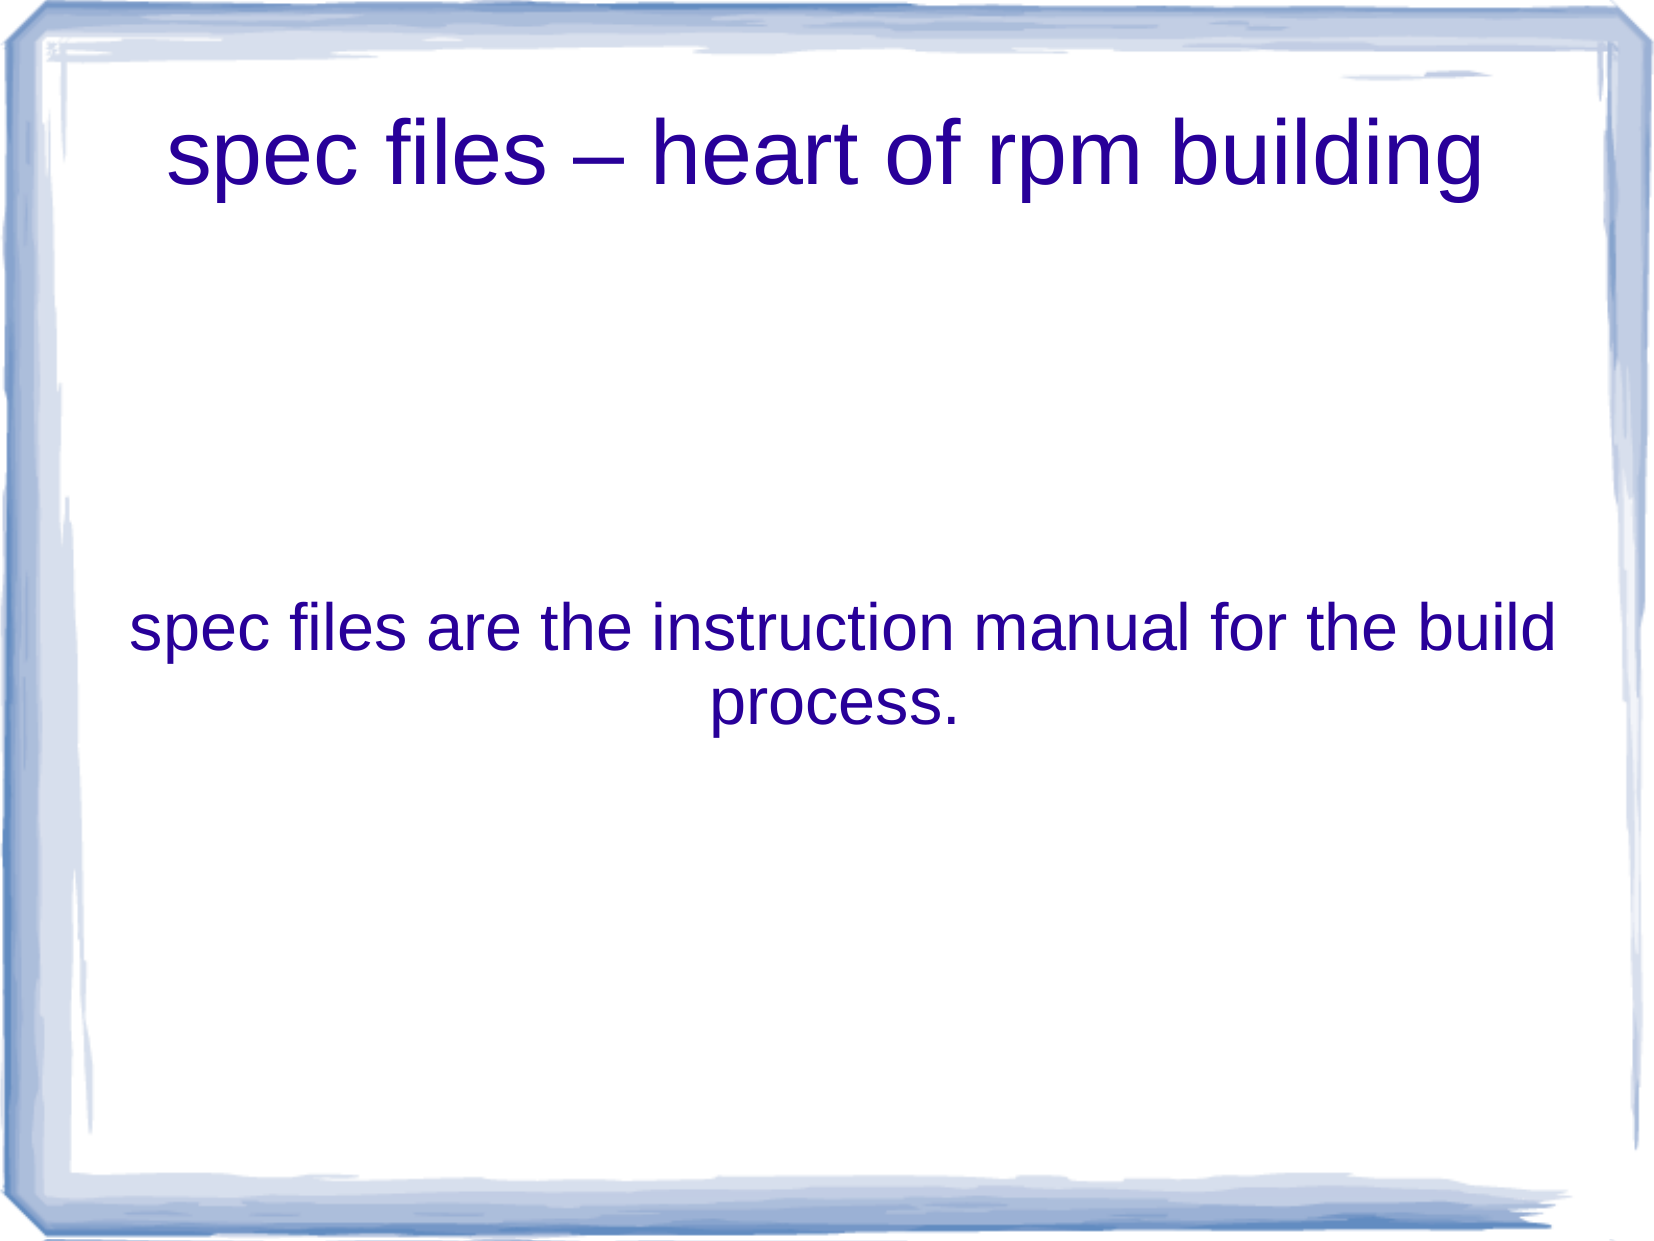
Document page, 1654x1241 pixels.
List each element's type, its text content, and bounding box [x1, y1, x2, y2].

picture [0, 0, 1654, 1241]
subtitle spec files are the instruction manual for the build process. [118, 332, 1571, 997]
title spec files – heart of rpm building [82, 56, 1571, 250]
